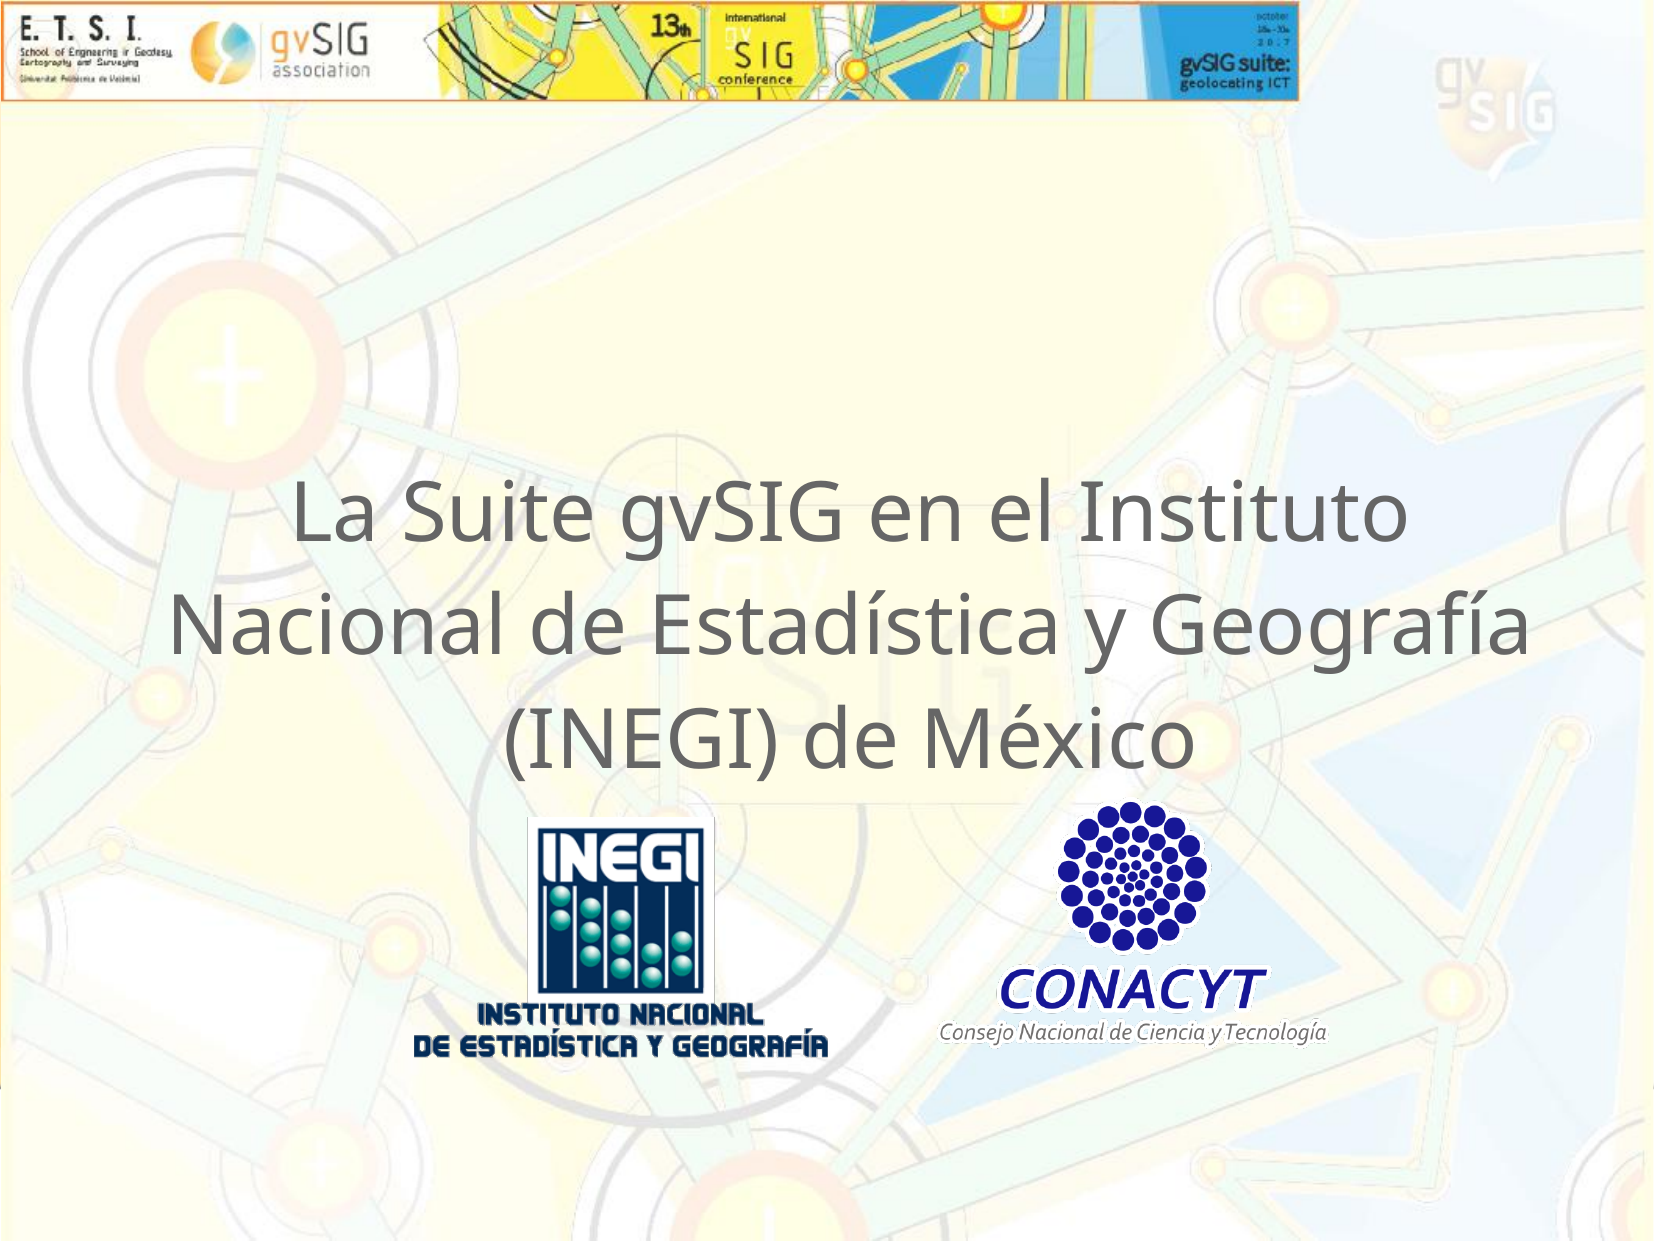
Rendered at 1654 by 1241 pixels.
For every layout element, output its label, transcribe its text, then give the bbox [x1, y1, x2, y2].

title La Suite gvSIG en el Instituto Nacional de Estadística y Geografía (INEGI) de México [135, 477, 1565, 768]
picture [0, 0, 1654, 1241]
